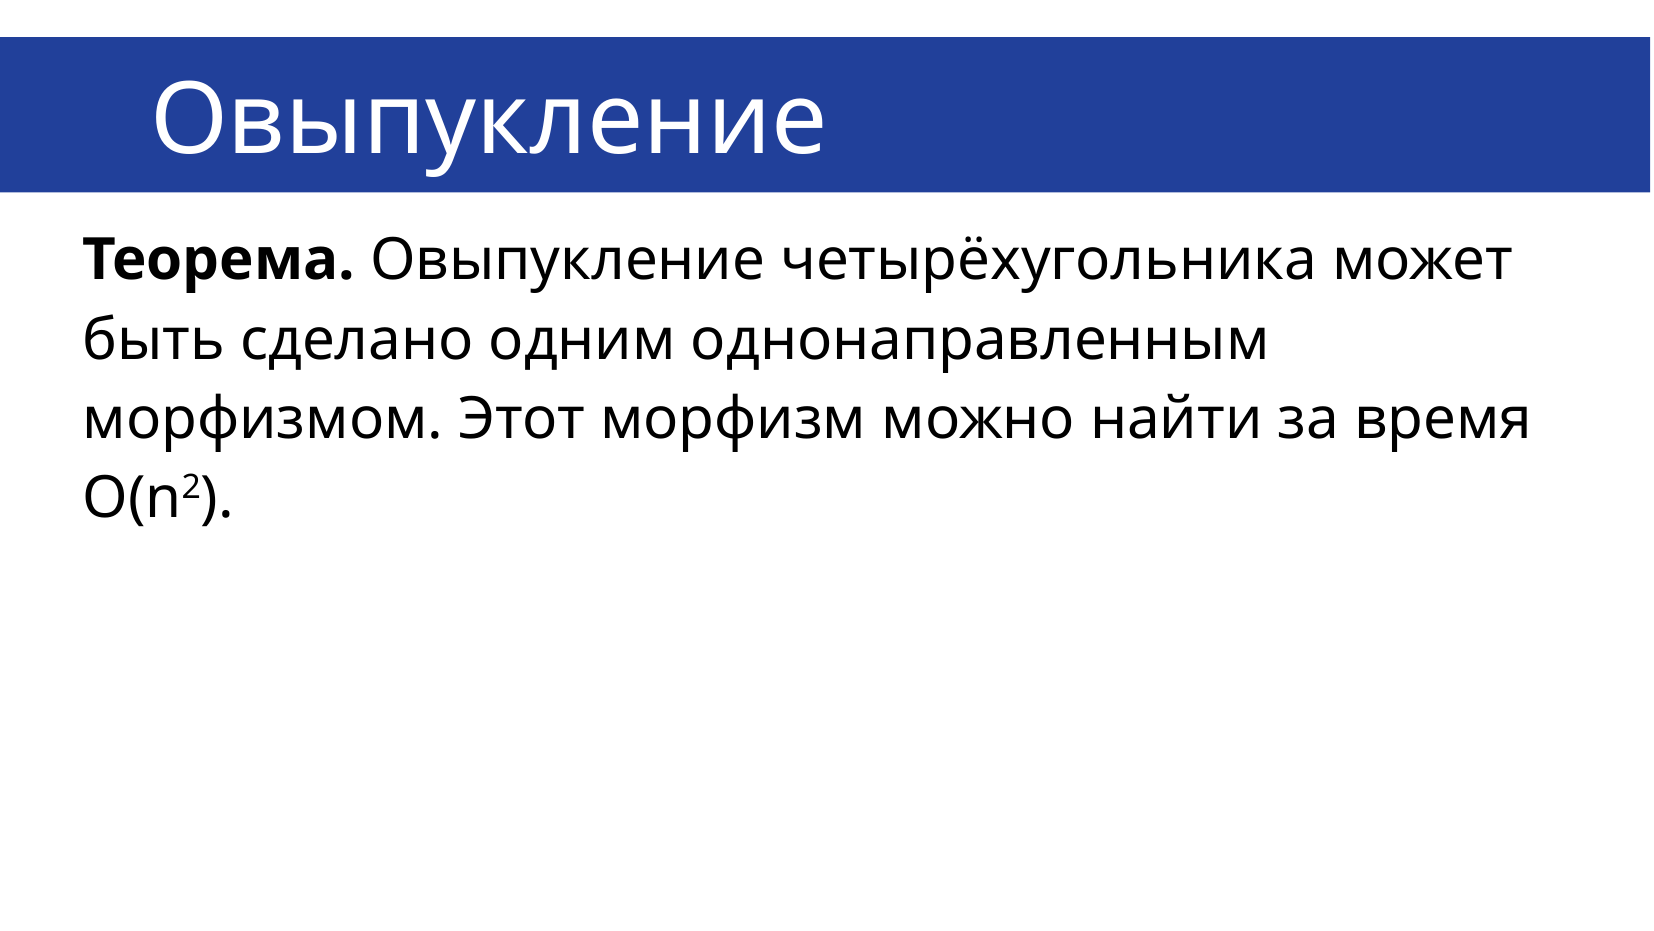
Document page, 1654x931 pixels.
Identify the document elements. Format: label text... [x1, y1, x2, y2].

subtitle Теорема. Овыпукление четырёхугольника может быть сделано одним однонаправленным морфизмом. Этот морфизм можно найти за время O(n2). [82, 217, 1576, 773]
title Овыпукление [0, 37, 1651, 193]
